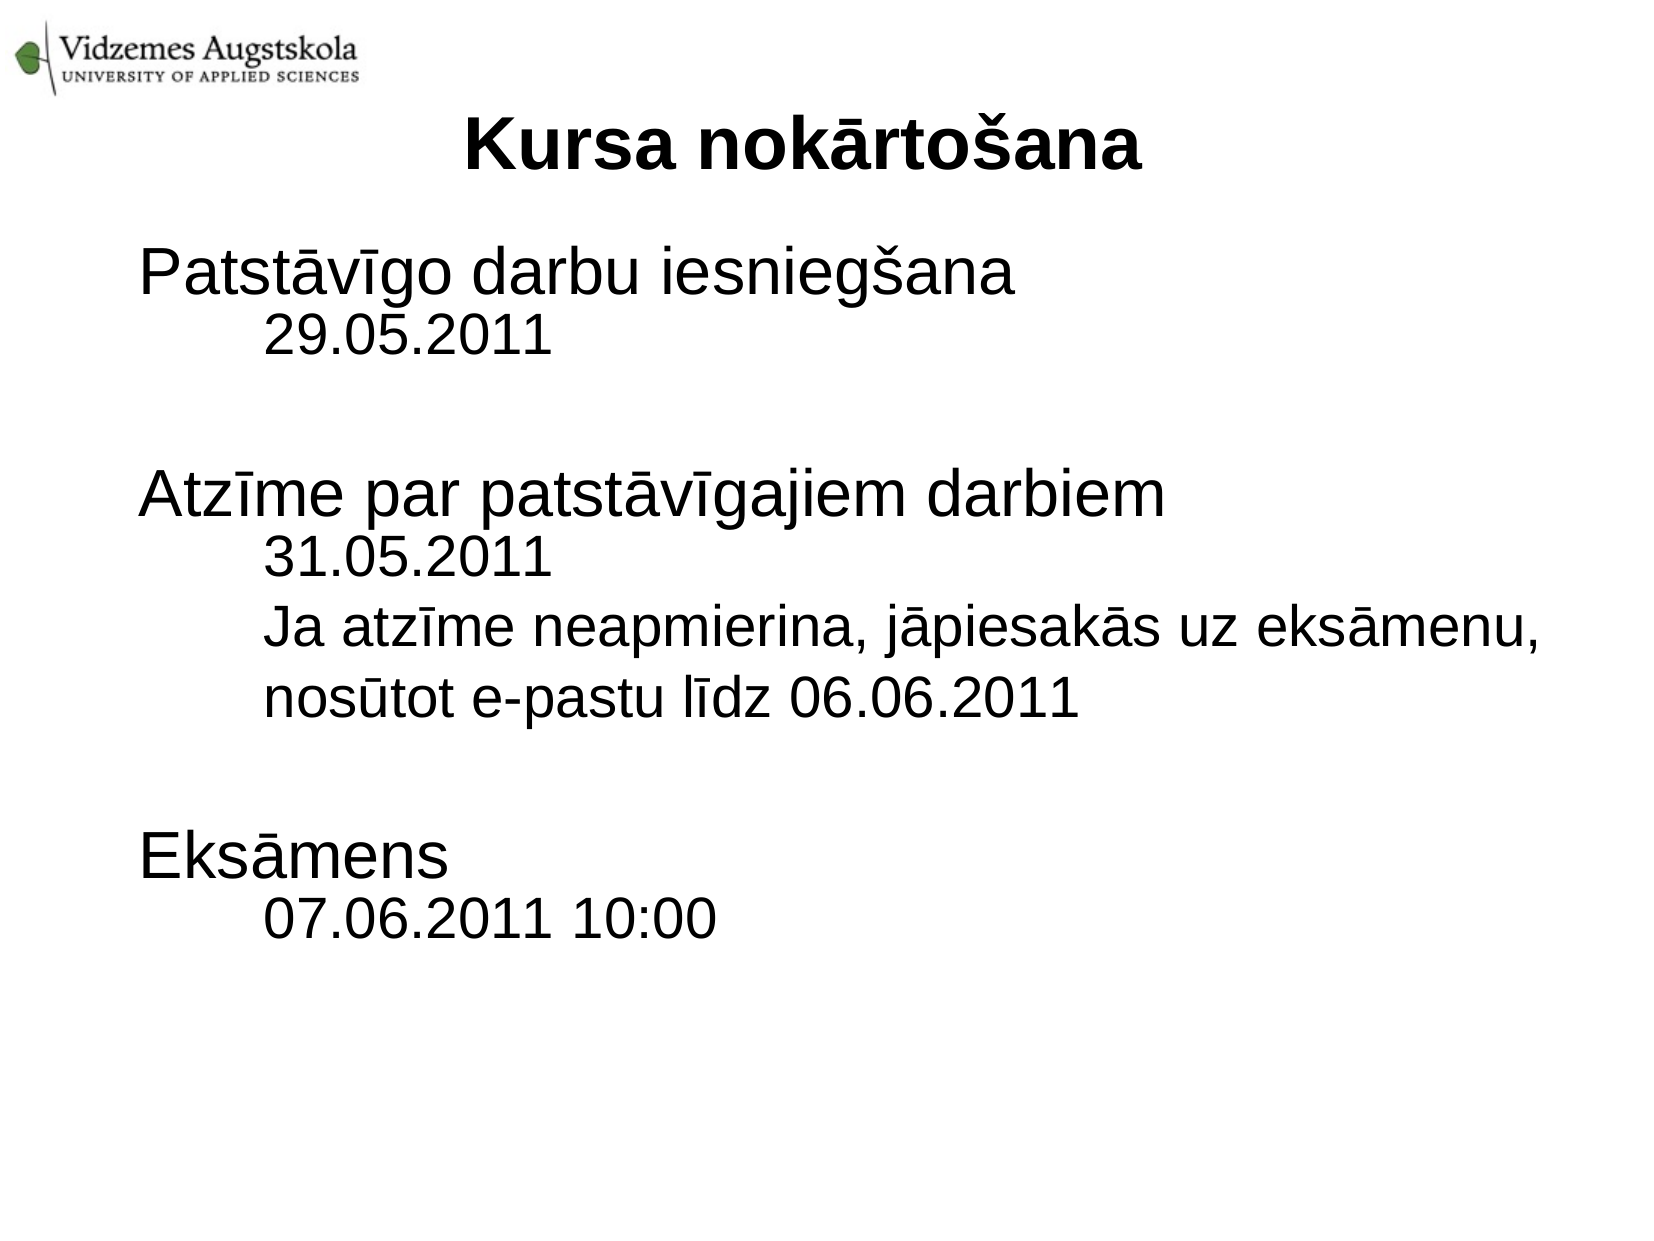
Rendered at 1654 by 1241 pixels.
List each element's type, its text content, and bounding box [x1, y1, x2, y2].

picture [5, 2, 368, 113]
list Patstāvīgo darbu iesniegšana 29.05.2011 Atzīme par patstāvīgajiem darbiem 31.05.2011 Ja atzīme neapmierina, jāpiesakās uz eksāmenu, nosūtot e-pastu līdz 06.06.2011 Eksāmens 07.06.2011 10:00 [82, 236, 1569, 1107]
title Kursa nokārtošana [94, 103, 1512, 188]
